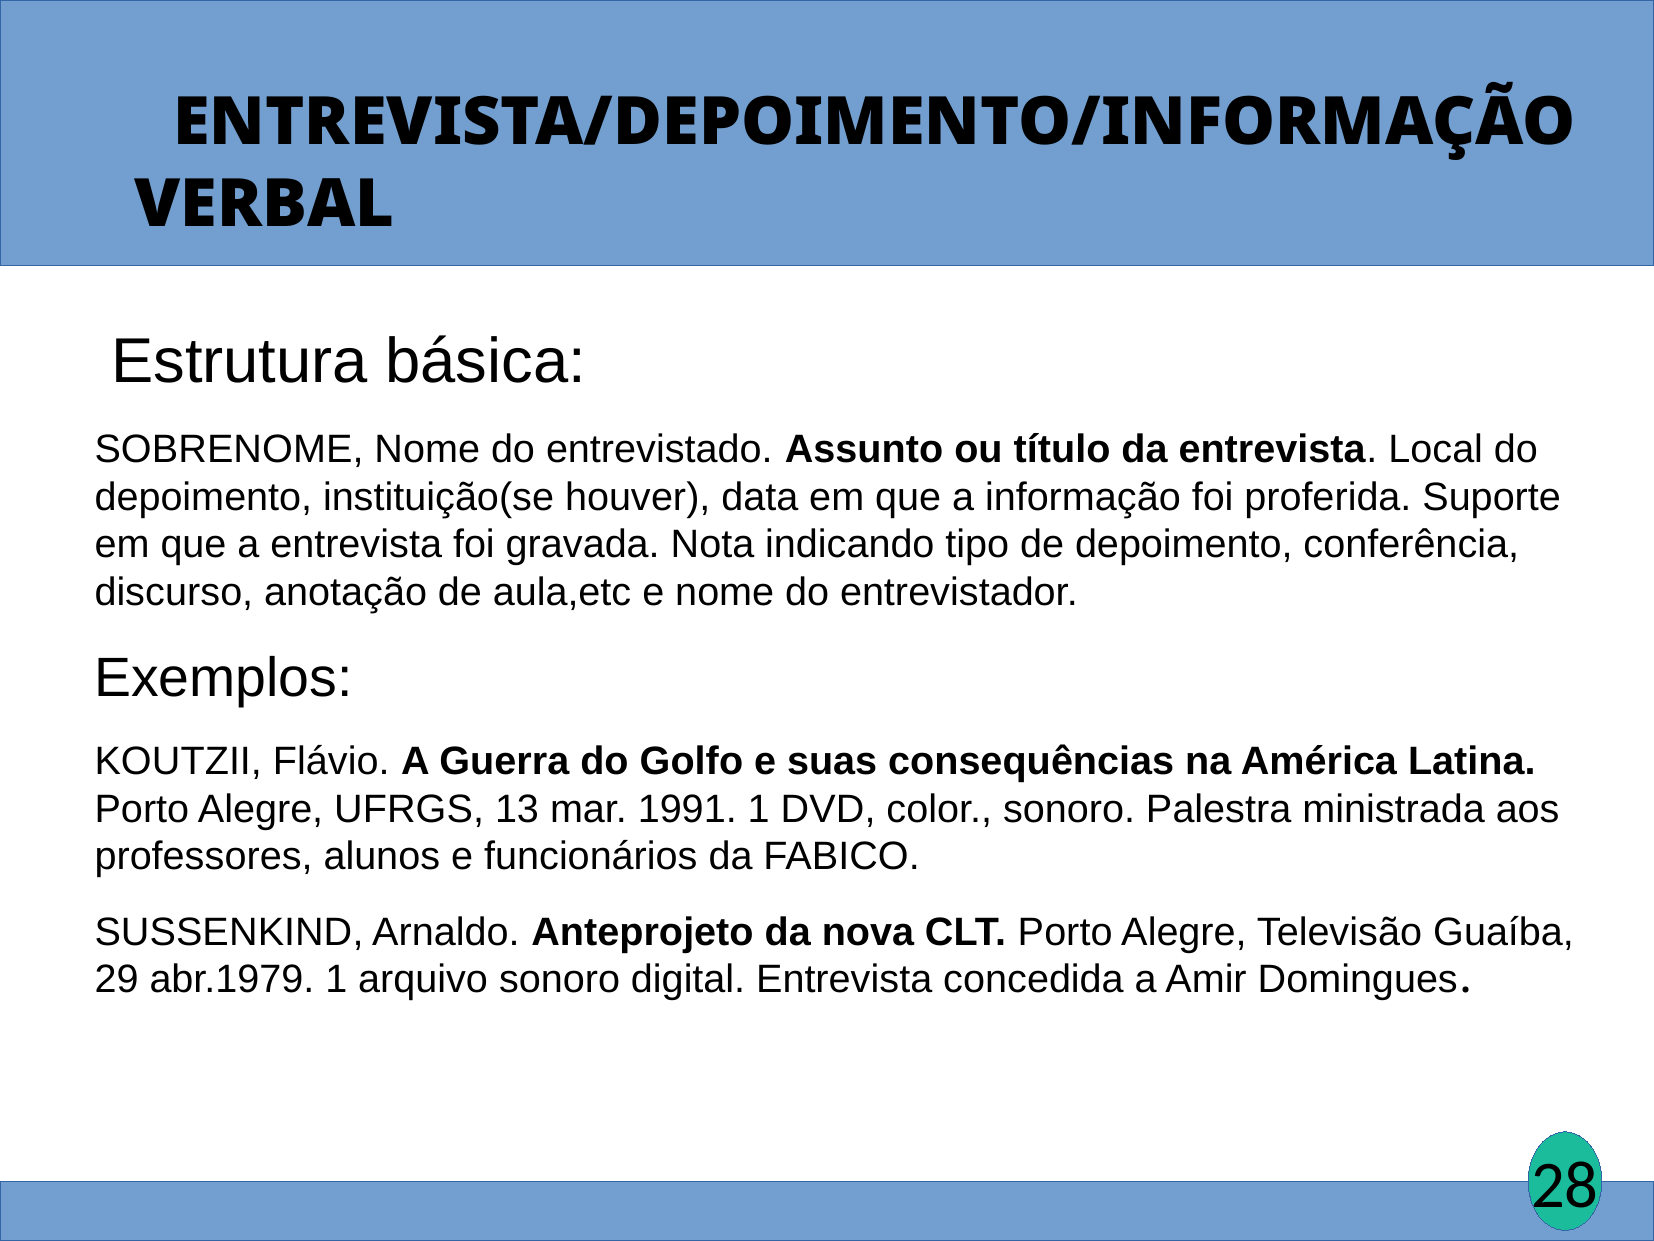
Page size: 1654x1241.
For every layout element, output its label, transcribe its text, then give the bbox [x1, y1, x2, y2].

title ENTREVISTA/DEPOIMENTO/INFORMAÇÃO VERBAL [134, 51, 1623, 259]
list Estrutura básica: SOBRENOME, Nome do entrevistado. Assunto ou título da entrevista. Local do depoimento, instituição(se houver), data em que a informação foi proferida. Suporte em que a entrevista foi gravada. Nota indicando tipo de depoimento, conferência, discurso, anotação de aula,etc e nome do entrevistador. Exemplos: KOUTZII, Flávio. A Guerra do Golfo e suas consequências na América Latina. Porto Alegre, UFRGS, 13 mar. 1991. 1 DVD, color., sonoro. Palestra ministrada aos professores, alunos e funcionários da FABICO. SUSSENKIND, Arnaldo. Anteprojeto da nova CLT. Porto Alegre, Televisão Guaíba, 29 abr.1979. 1 arquivo sonoro digital. Entrevista concedida a Amir Domingues. [94, 318, 1583, 1039]
